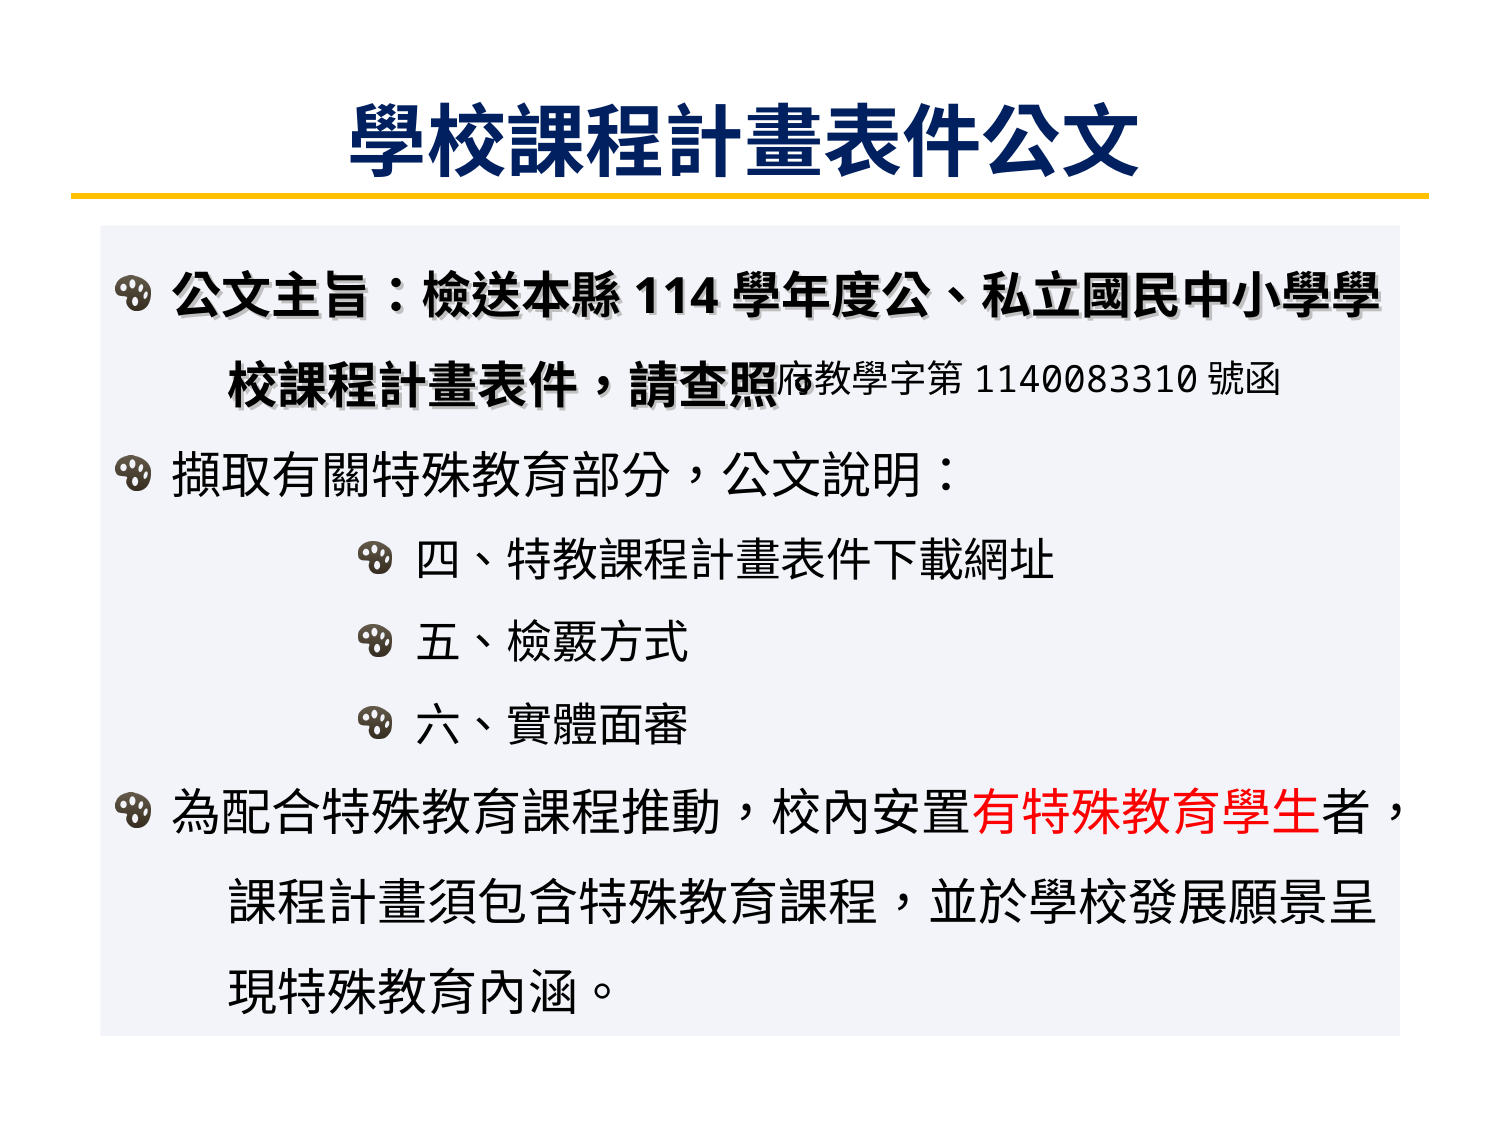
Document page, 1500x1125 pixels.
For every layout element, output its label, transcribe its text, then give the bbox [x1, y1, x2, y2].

text_box 公文主旨：檢送本縣114學年度公、私立國民中小學學校課程計畫表件，請查照。 擷取有關特殊教育部分，公文說明： 四、特教課程計畫表件下載網址 五、檢覈方式 六、實體面審 為配合特殊教育課程推動，校內安置有特殊教育學生者，課程計畫須包含特殊教育課程，並於學校發展願景呈現特殊教育內涵。 [100, 225, 1400, 1036]
title 學校課程計畫表件公文 [41, 45, 1447, 233]
text_box 府教學字第1140083310號函 [762, 303, 1400, 408]
